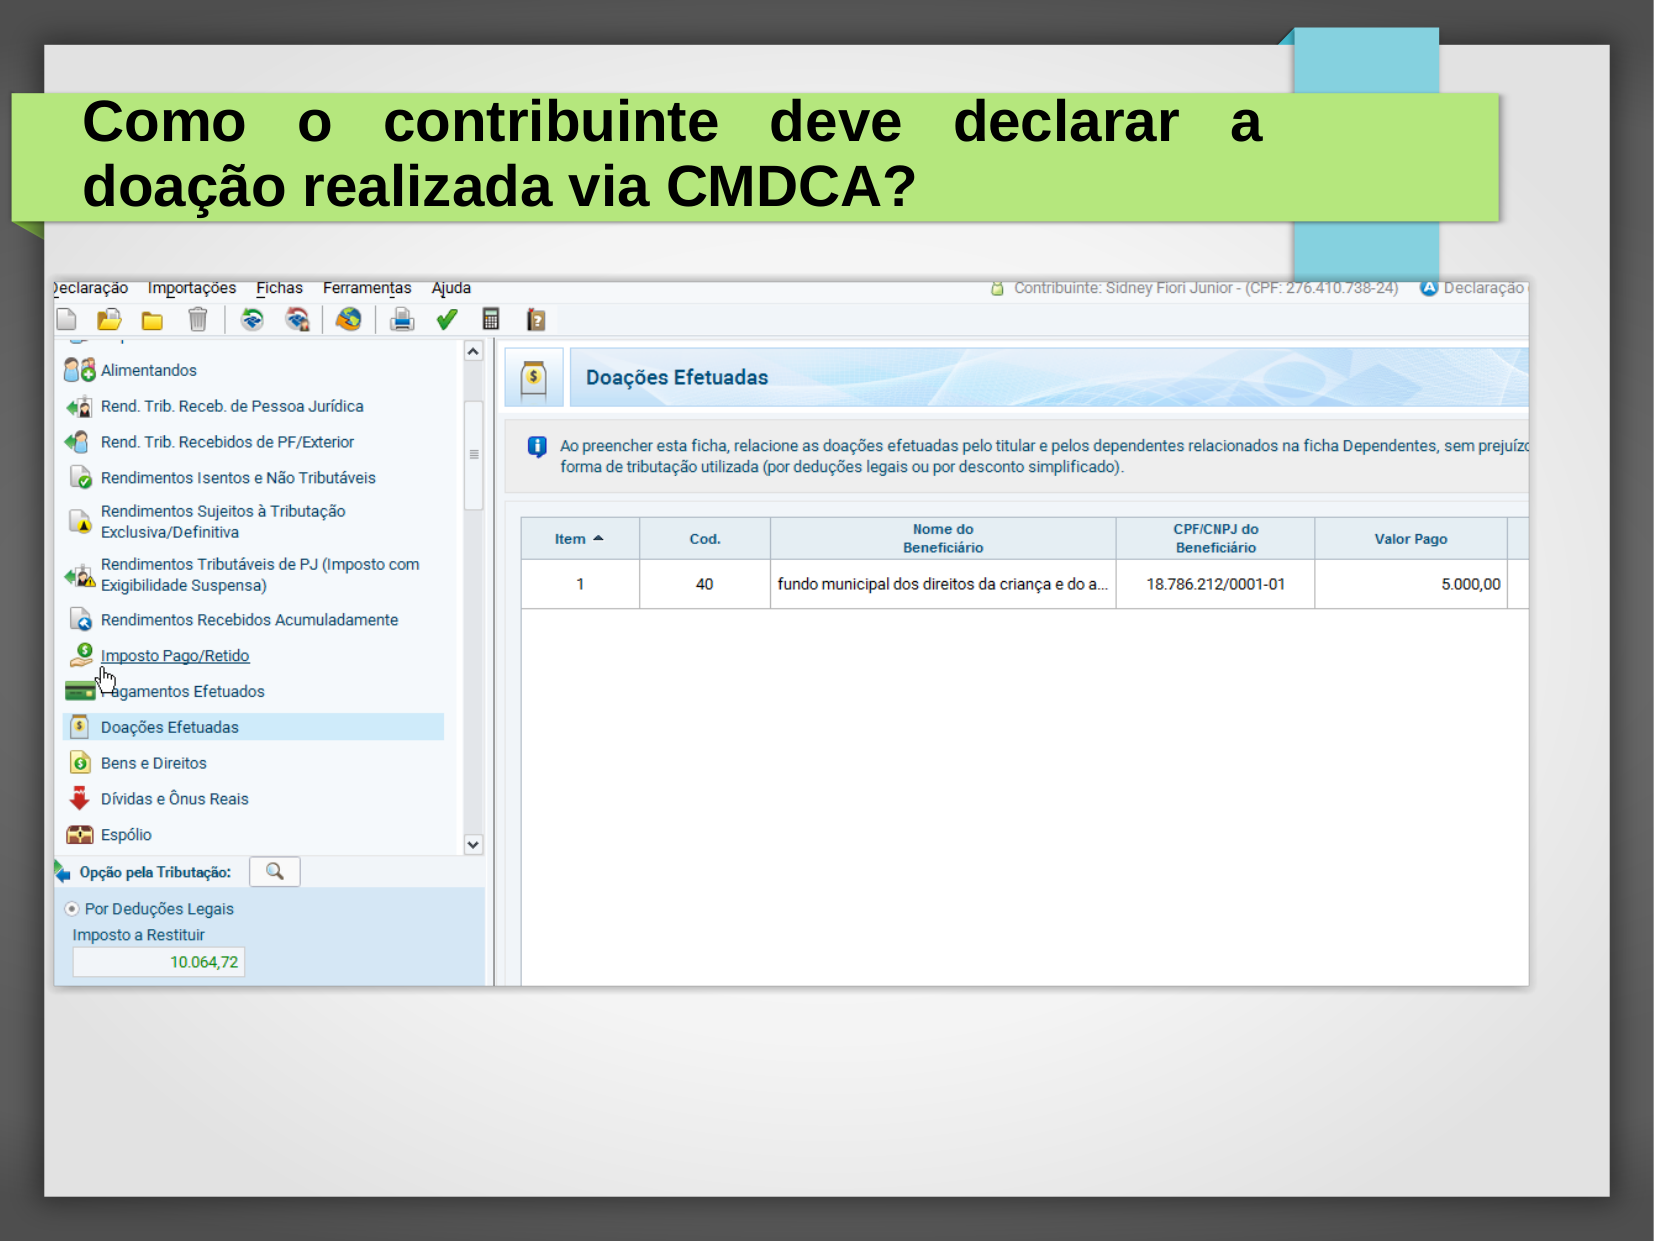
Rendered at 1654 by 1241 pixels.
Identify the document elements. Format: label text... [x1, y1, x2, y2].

title Como o contribuinte deve declarar a doação realizada via CMDCA? [82, 88, 1264, 219]
picture [0, 0, 1654, 1241]
